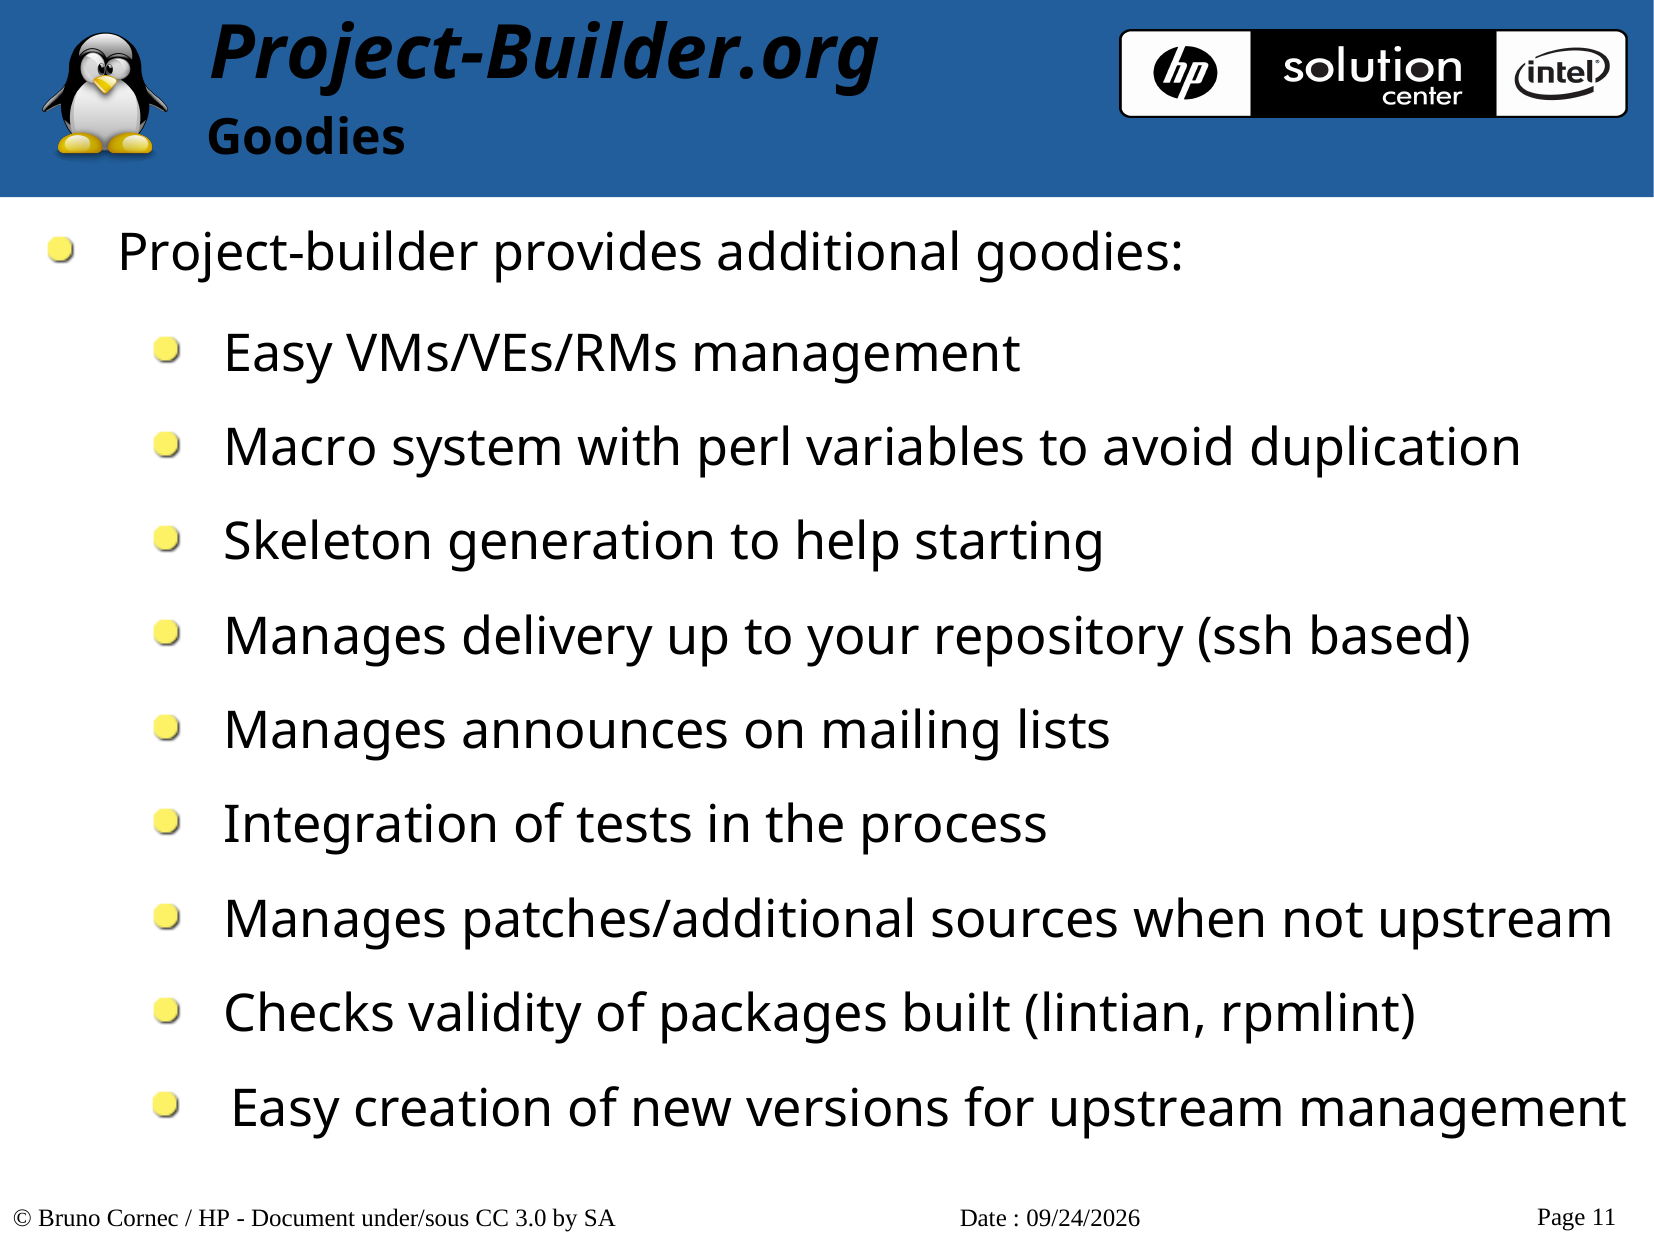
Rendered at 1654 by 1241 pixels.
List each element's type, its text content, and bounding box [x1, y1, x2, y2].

picture [1119, 29, 1628, 118]
list Project-builder provides additional goodies: Easy VMs/VEs/RMs management Macro system with perl variables to avoid duplication Skeleton generation to help starting Manages delivery up to your repository (ssh based) Manages announces on mailing lists Integration of tests in the process Manages patches/additional sources when not upstream Checks validity of packages built (lintian, rpmlint) Easy creation of new versions for upstream management [34, 215, 1642, 1160]
picture [42, 29, 168, 167]
title Goodies [206, 56, 1121, 218]
